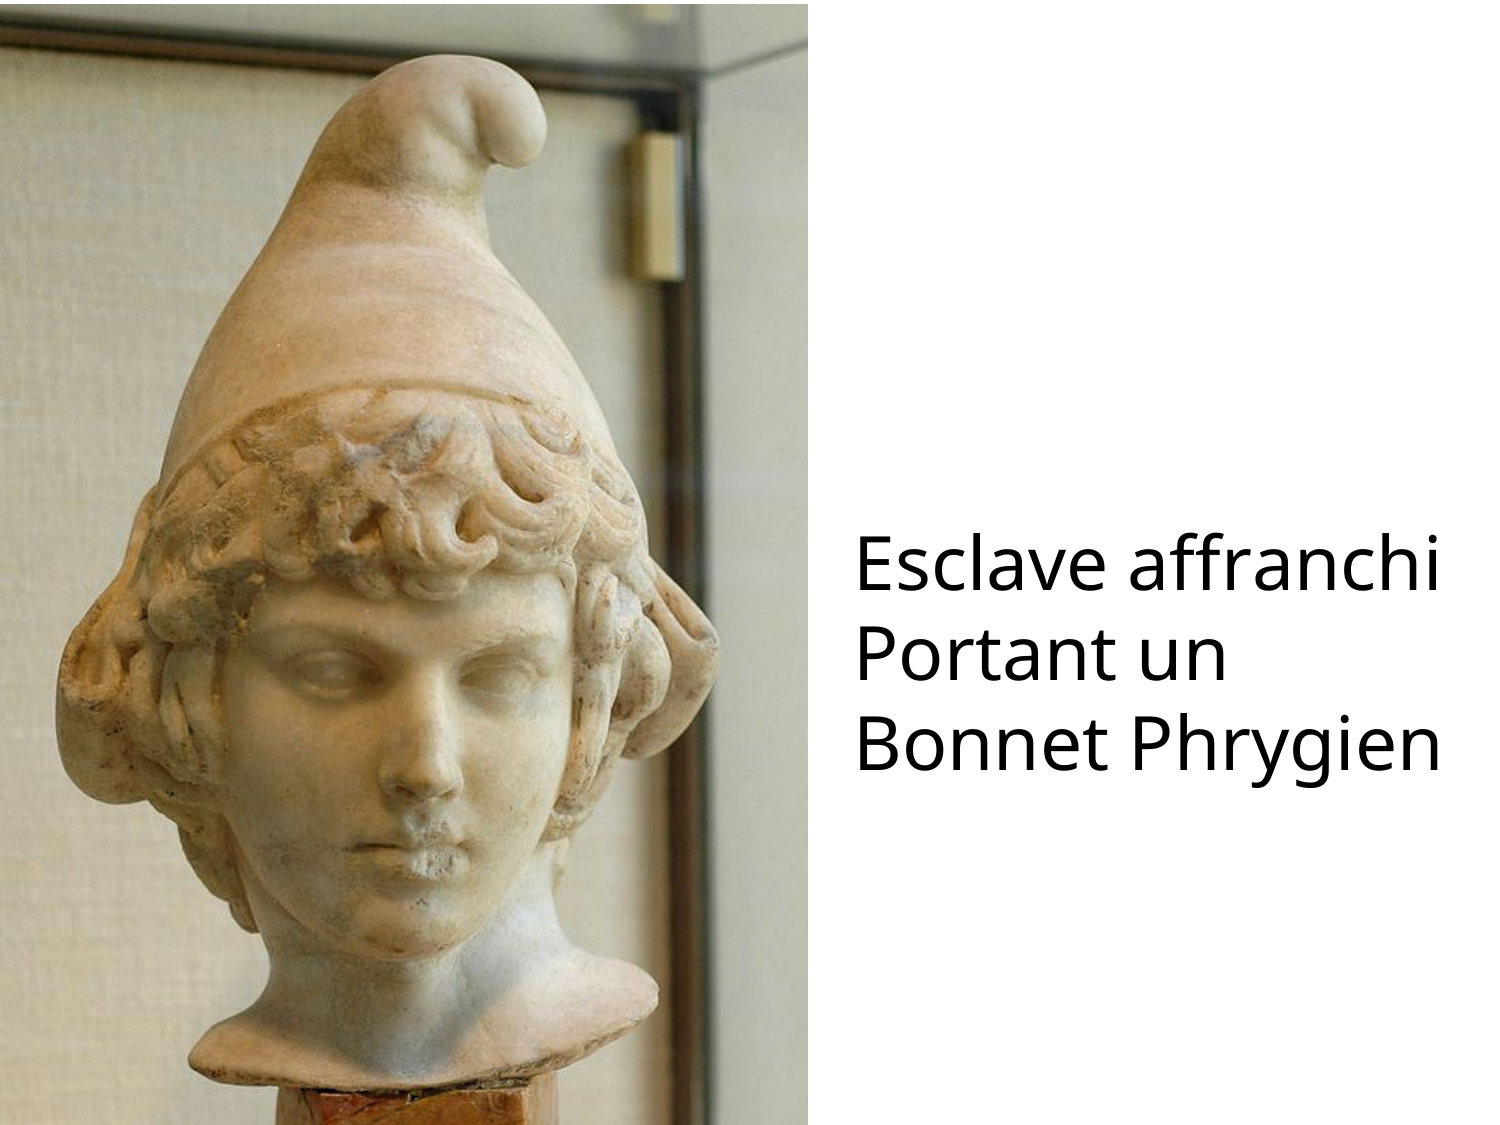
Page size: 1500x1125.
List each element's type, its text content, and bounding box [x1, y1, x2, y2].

picture [0, 4, 808, 1125]
text_box Esclave affranchi Portant un Bonnet Phrygien [838, 507, 1500, 924]
